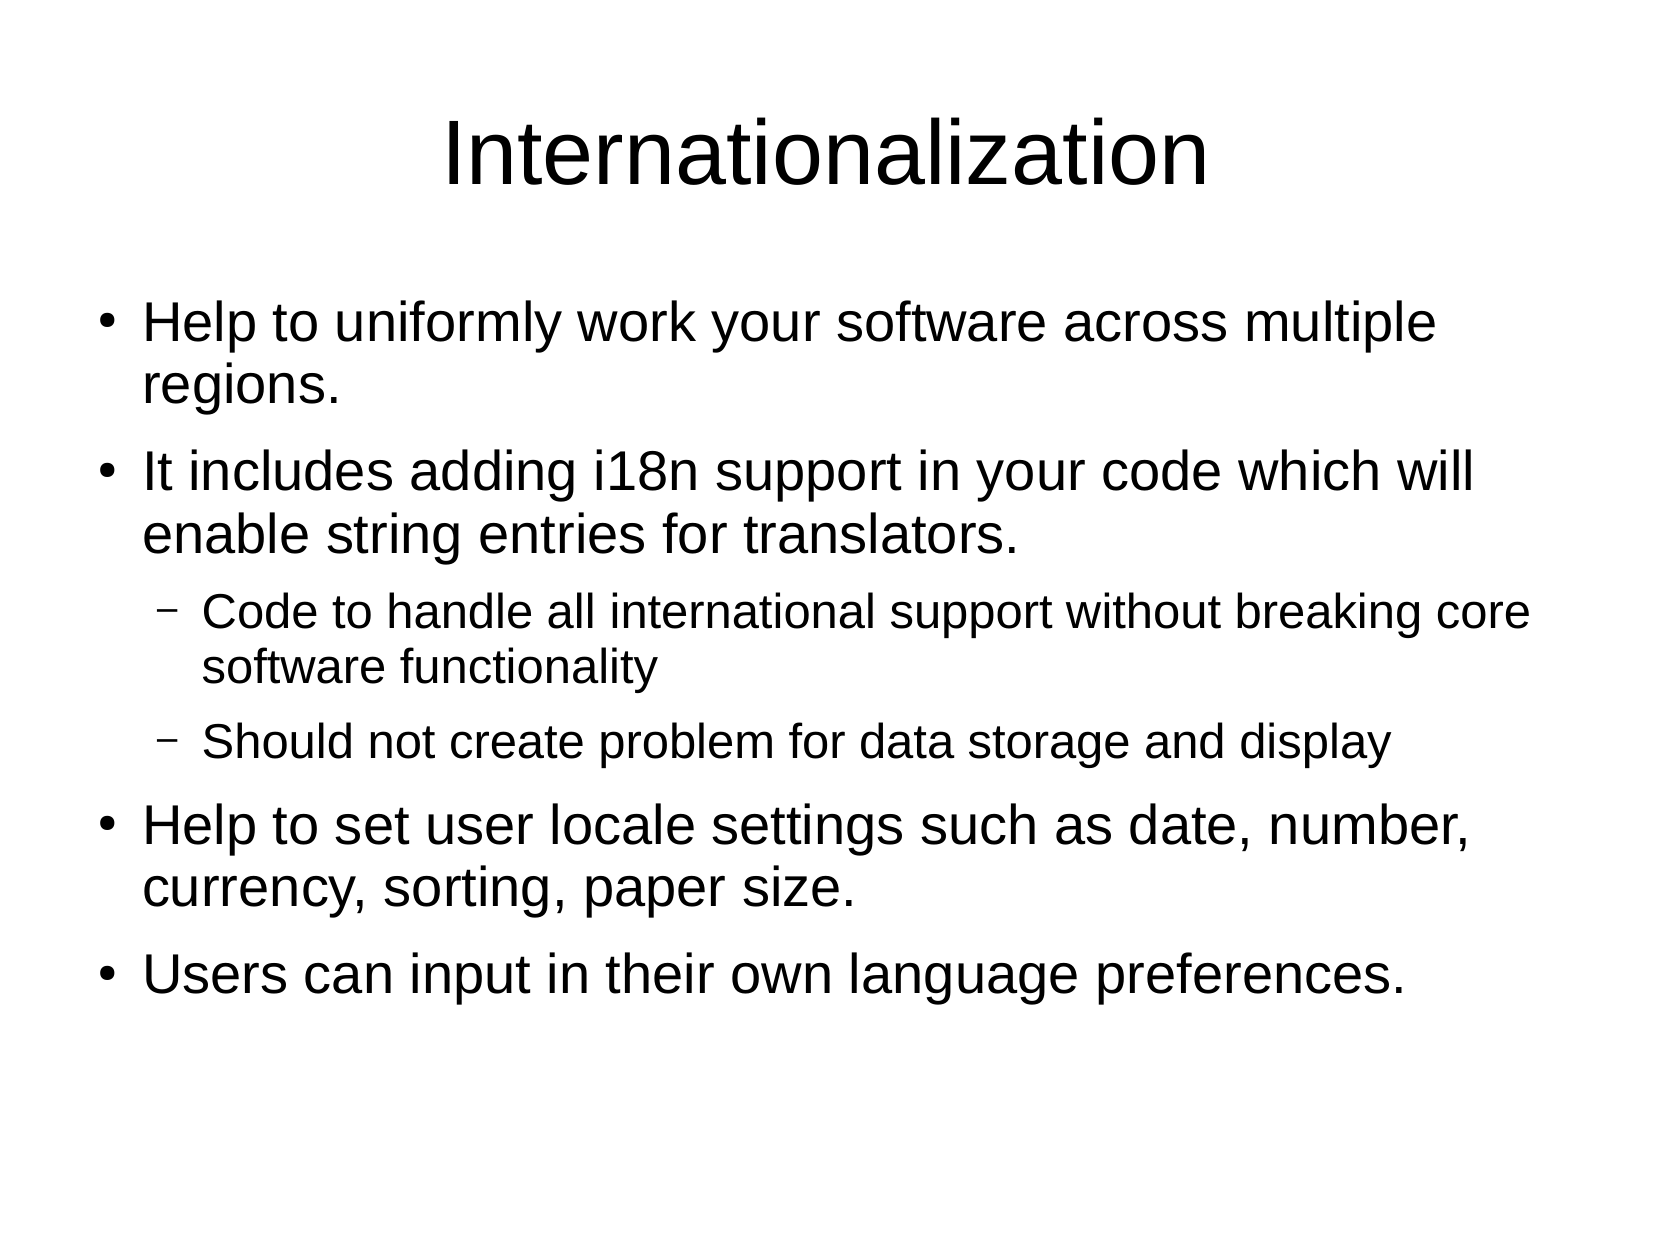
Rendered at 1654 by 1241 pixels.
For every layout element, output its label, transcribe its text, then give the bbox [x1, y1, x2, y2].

title Internationalization [82, 49, 1571, 257]
list Help to uniformly work your software across multiple regions. It includes adding i18n support in your code which will enable string entries for translators. Code to handle all international support without breaking core software functionality Should not create problem for data storage and display Help to set user locale settings such as date, number, currency, sorting, paper size. Users can input in their own language preferences. [82, 290, 1571, 1010]
